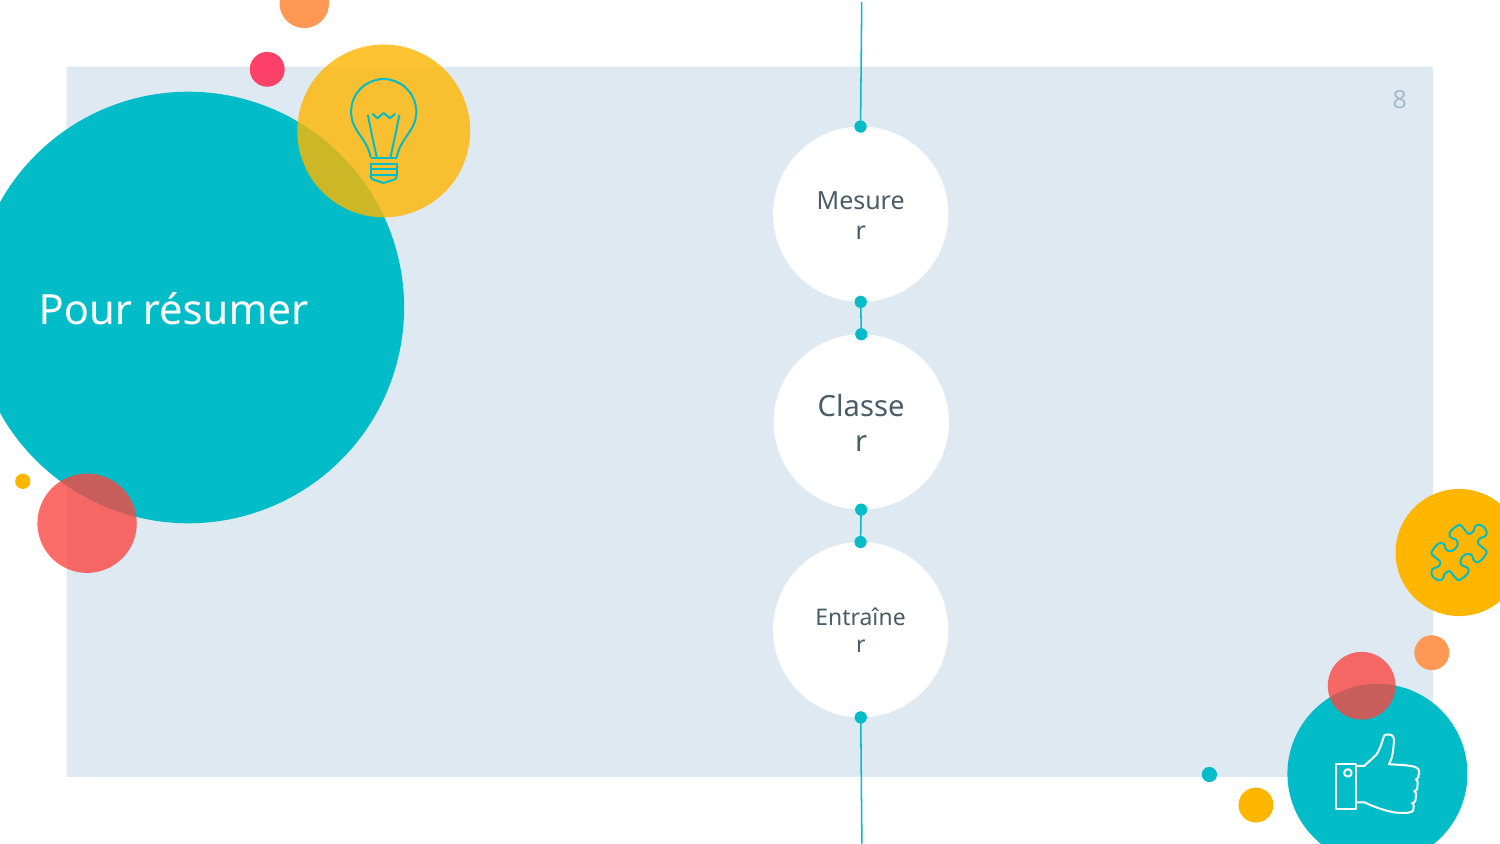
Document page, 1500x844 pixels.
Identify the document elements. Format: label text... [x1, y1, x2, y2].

text_box Mesurer [773, 126, 949, 302]
text_box Classer [773, 334, 950, 510]
title Pour résumer [23, 91, 375, 524]
slide_number <number> [1331, 68, 1422, 134]
text_box Entraîner [773, 542, 949, 718]
